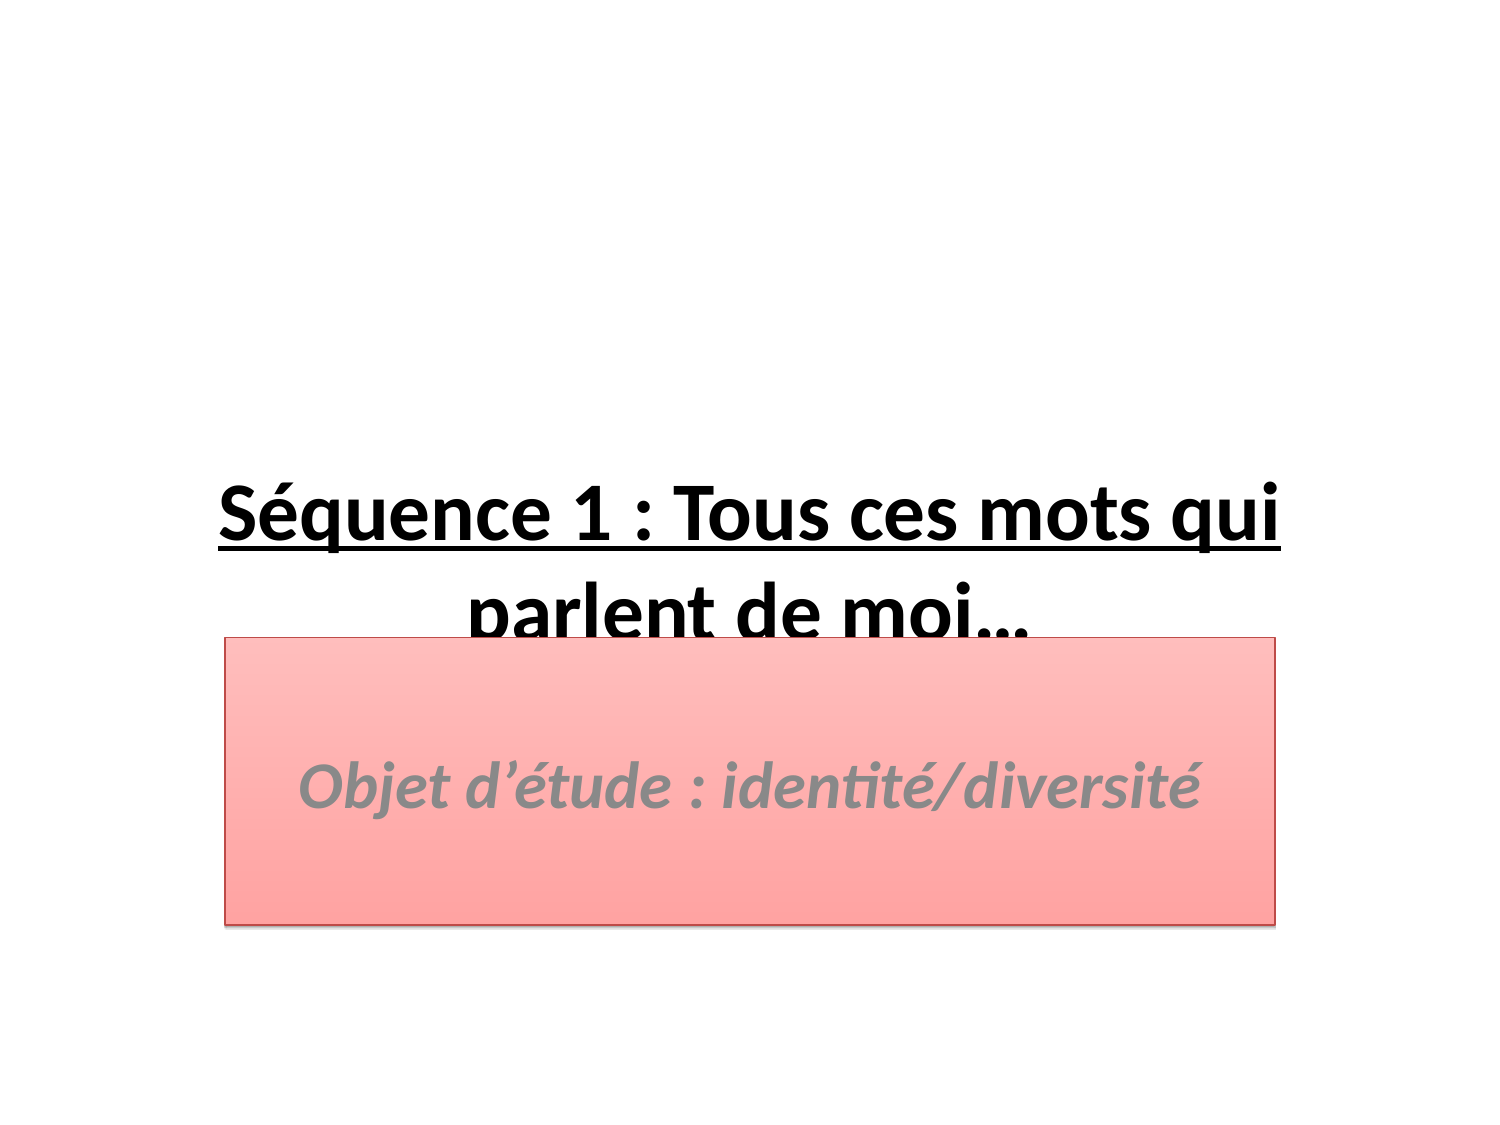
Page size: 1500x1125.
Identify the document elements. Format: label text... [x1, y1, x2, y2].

title Séquence 1 : Tous ces mots qui parlent de moi… [112, 349, 1388, 591]
subtitle Objet d’étude : identité/diversité [225, 637, 1276, 925]
